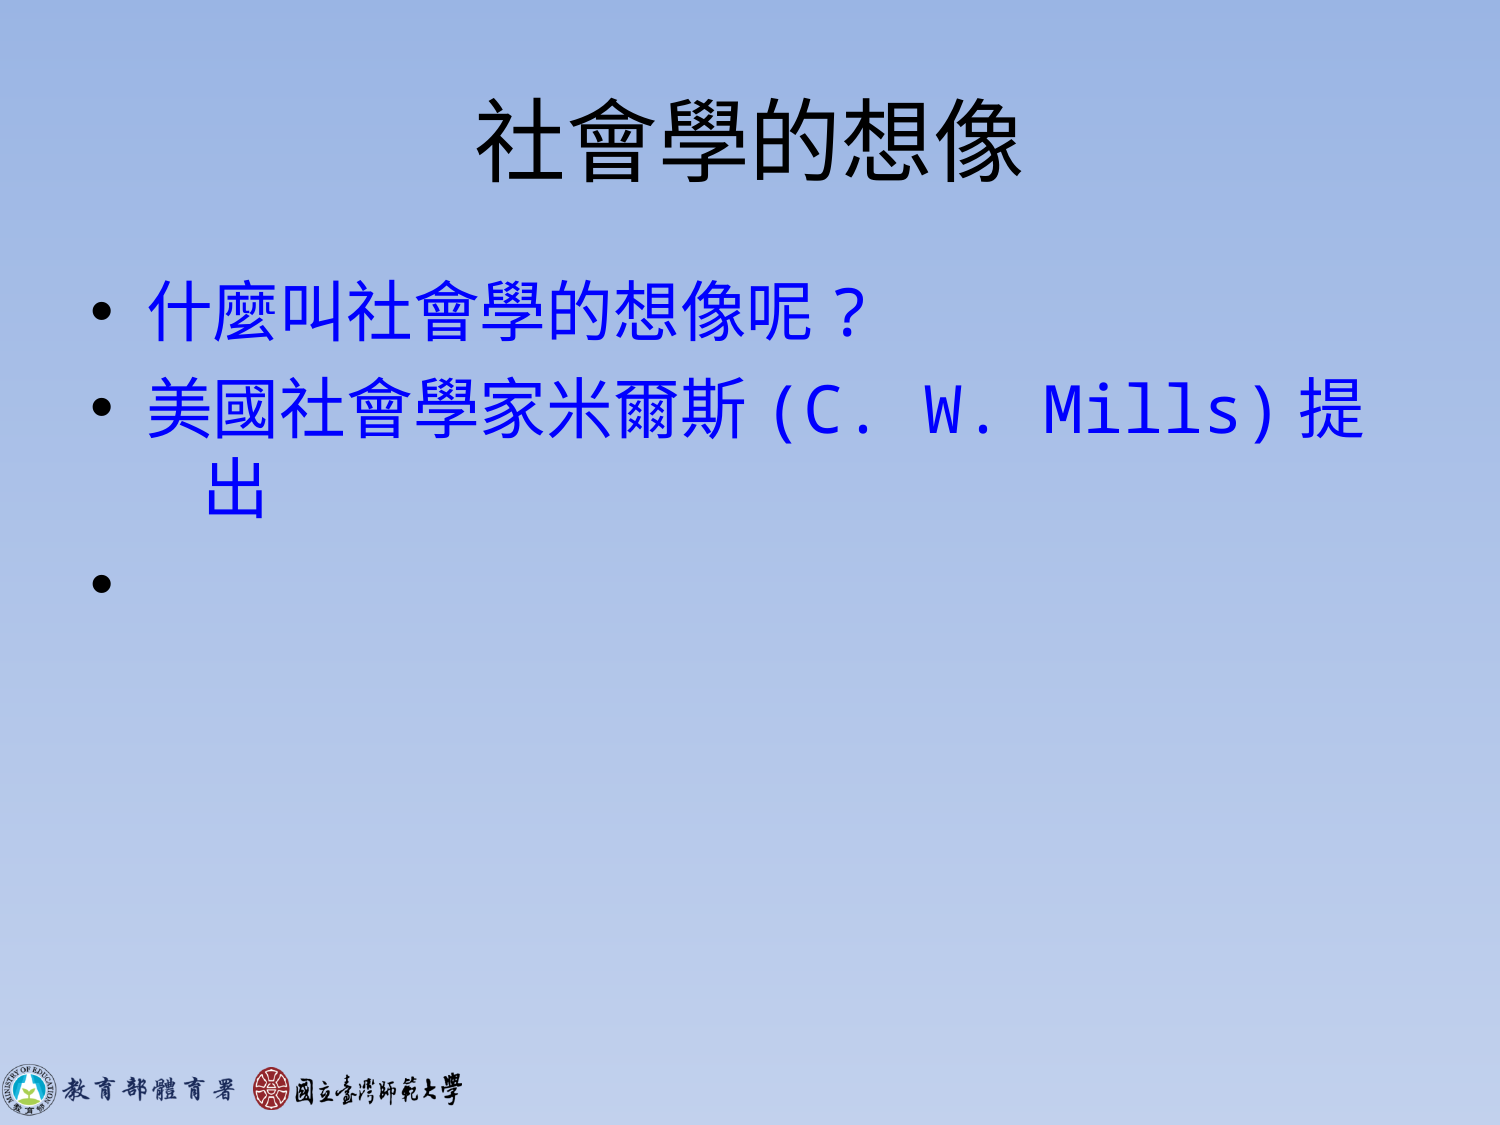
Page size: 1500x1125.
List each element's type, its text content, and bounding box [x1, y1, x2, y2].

title 社會學的想像 [75, 45, 1426, 233]
list 什麼叫社會學的想像呢? 美國社會學家米爾斯(C. W. Mills)提出 [75, 262, 1426, 1005]
